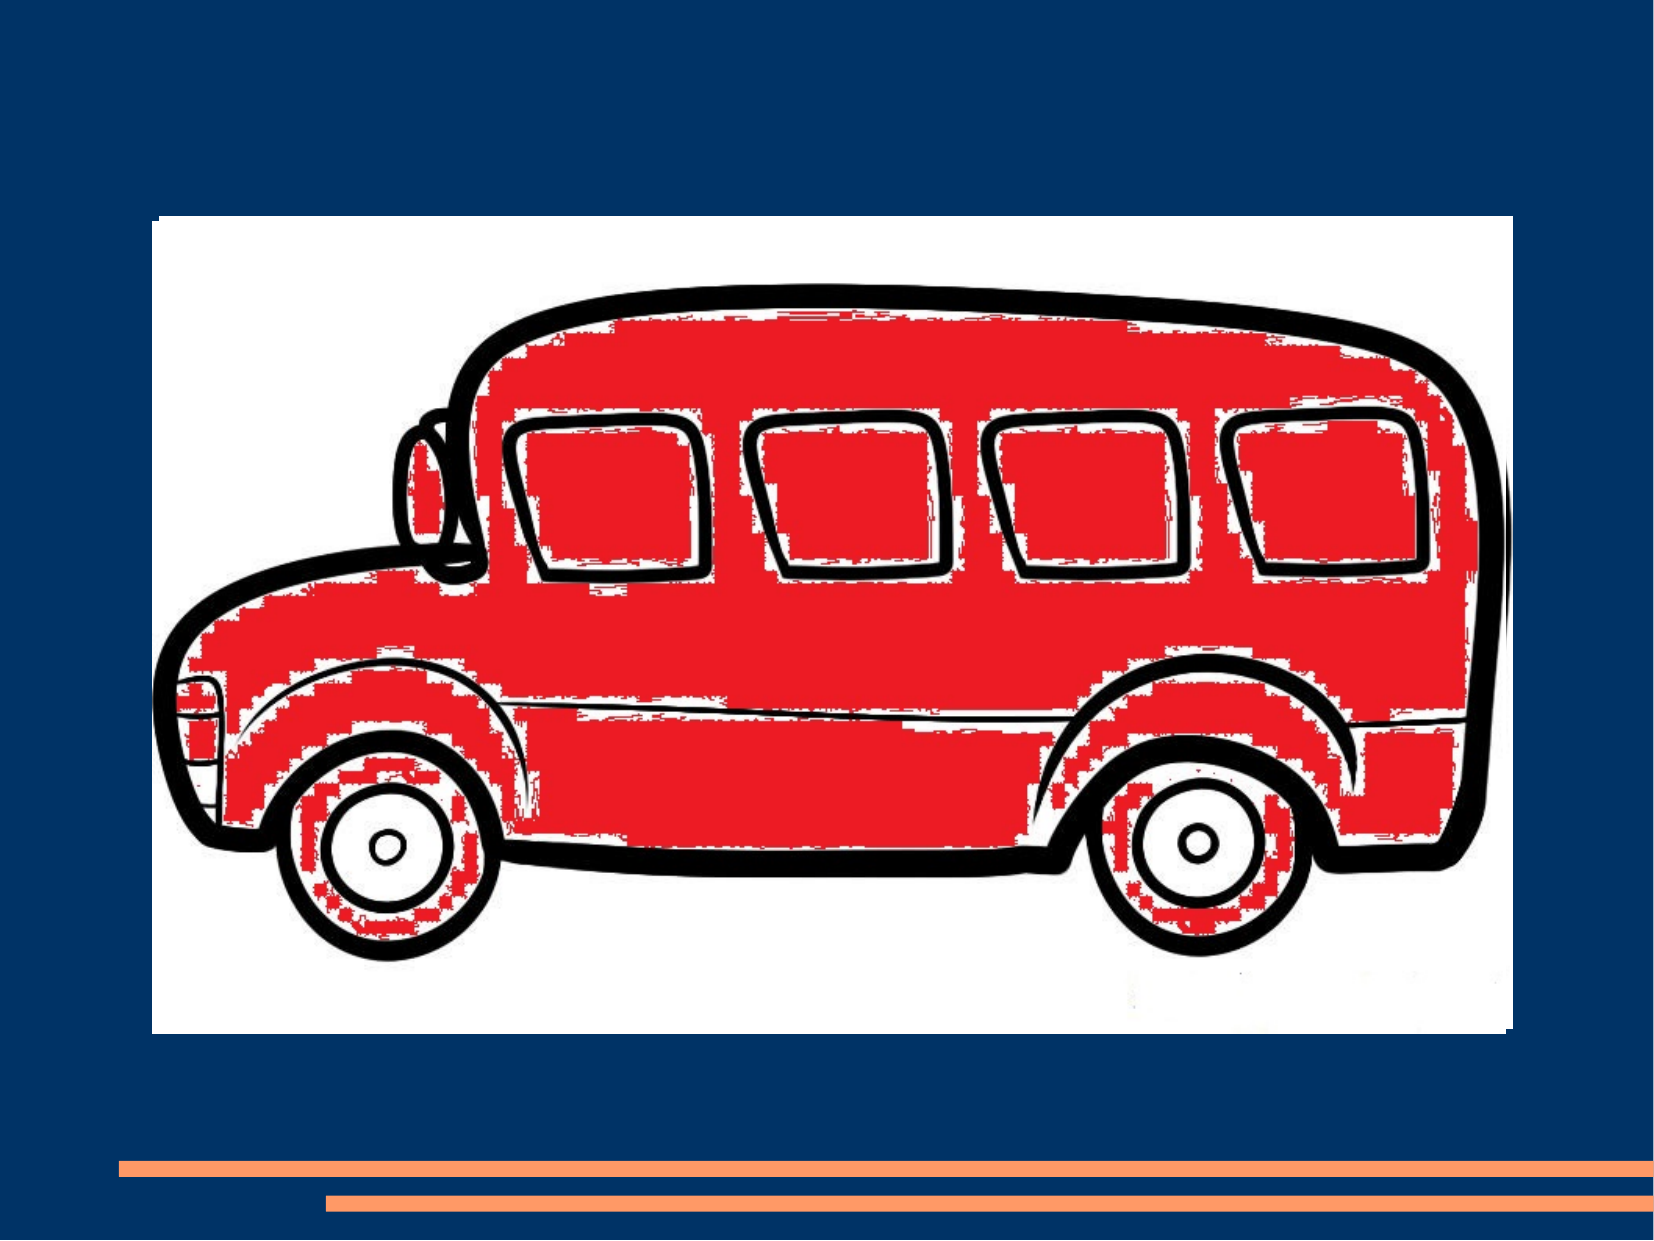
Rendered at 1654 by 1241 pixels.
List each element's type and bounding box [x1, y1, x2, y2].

picture [152, 216, 1513, 1034]
